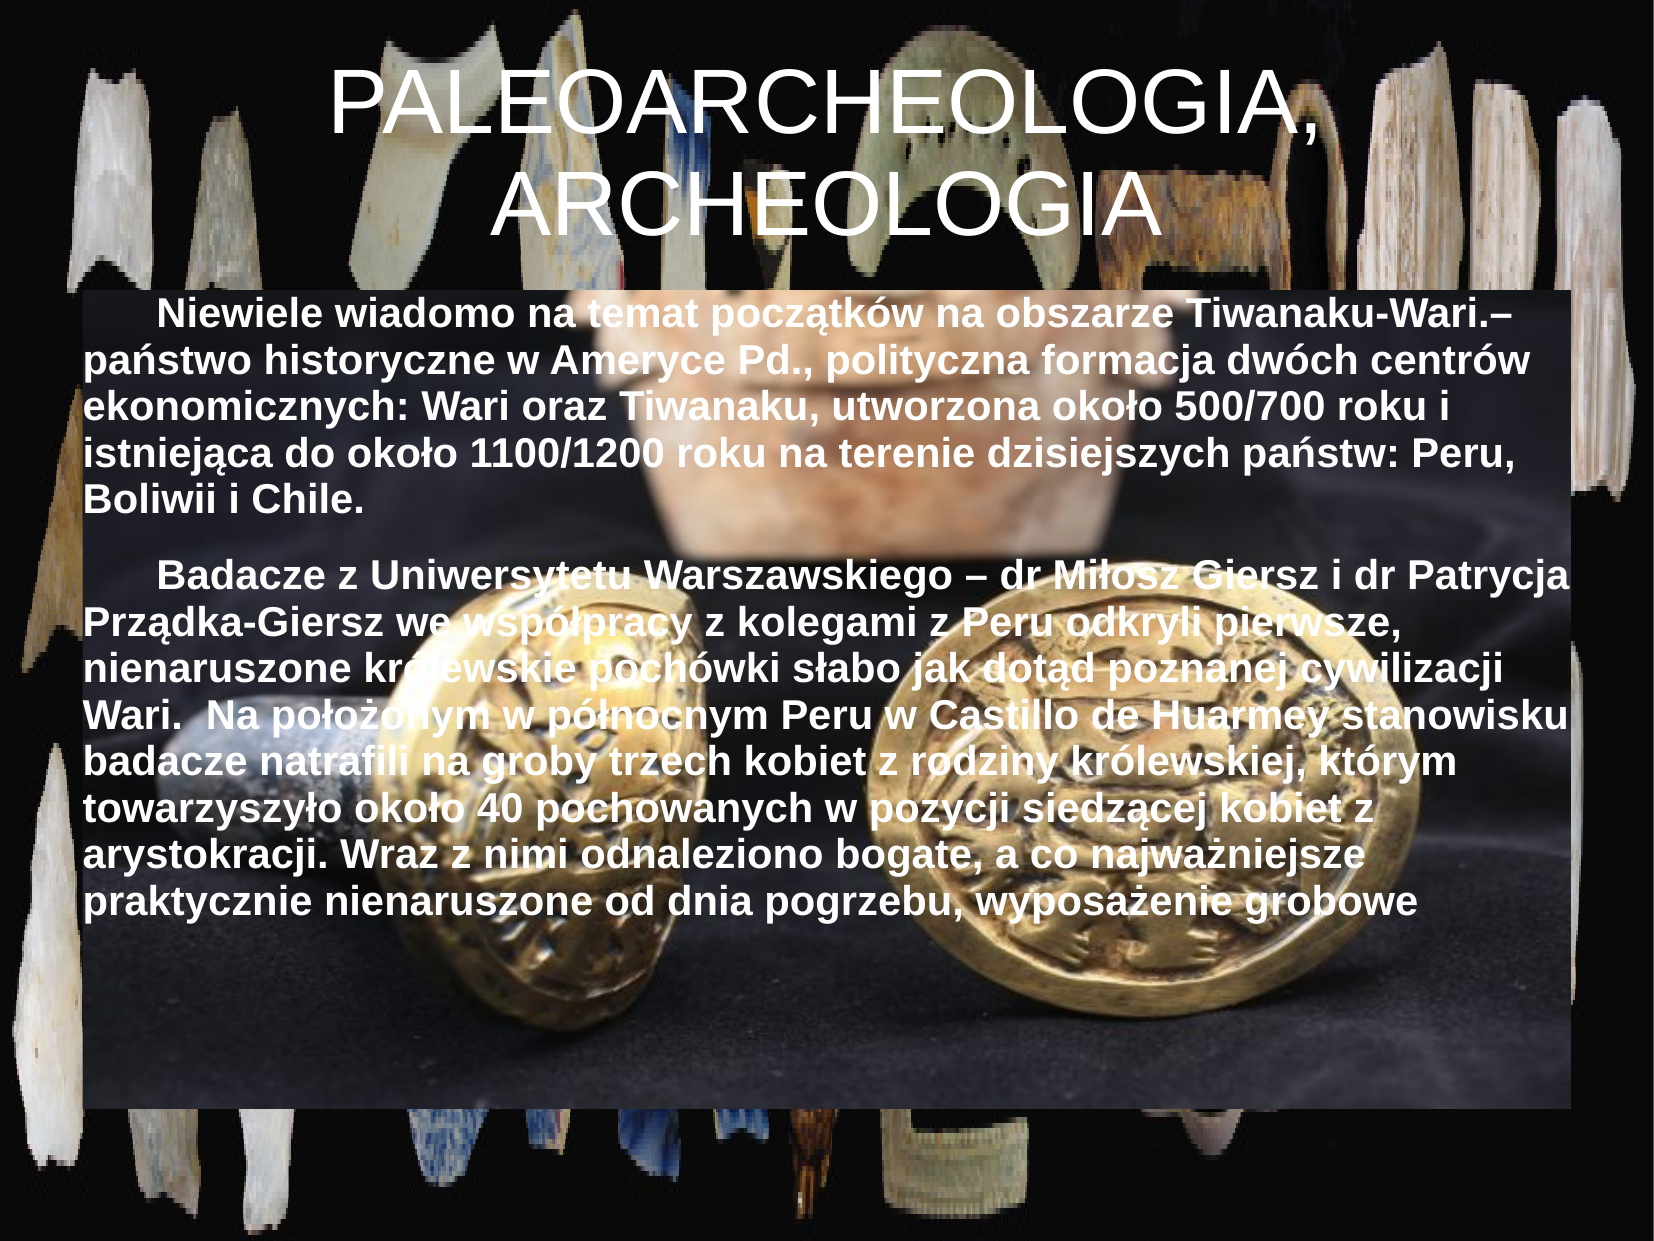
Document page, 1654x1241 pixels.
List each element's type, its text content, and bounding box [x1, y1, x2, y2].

list Niewiele wiadomo na temat początków na obszarze Tiwanaku-Wari.– państwo historyczne w Ameryce Pd., polityczna formacja dwóch centrów ekonomicznych: Wari oraz Tiwanaku, utworzona około 500/700 roku i istniejąca do około 1100/1200 roku na terenie dzisiejszych państw: Peru, Boliwii i Chile. Badacze z Uniwersytetu Warszawskiego – dr Miłosz Giersz i dr Patrycja Prządka-Giersz we współpracy z kolegami z Peru odkryli pierwsze, nienaruszone królewskie pochówki słabo jak dotąd poznanej cywilizacji Wari. Na położonym w północnym Peru w Castillo de Huarmey stanowisku badacze natrafili na groby trzech kobiet z rodziny królewskiej, którym towarzyszyło około 40 pochowanych w pozycji siedzącej kobiet z arystokracji. Wraz z nimi odnaleziono bogate, a co najważniejsze praktycznie nienaruszone od dnia pogrzebu, wyposażenie grobowe [82, 290, 1571, 1109]
title PALEOARCHEOLOGIA, ARCHEOLOGIA [82, 49, 1571, 257]
picture [0, 0, 1654, 1241]
